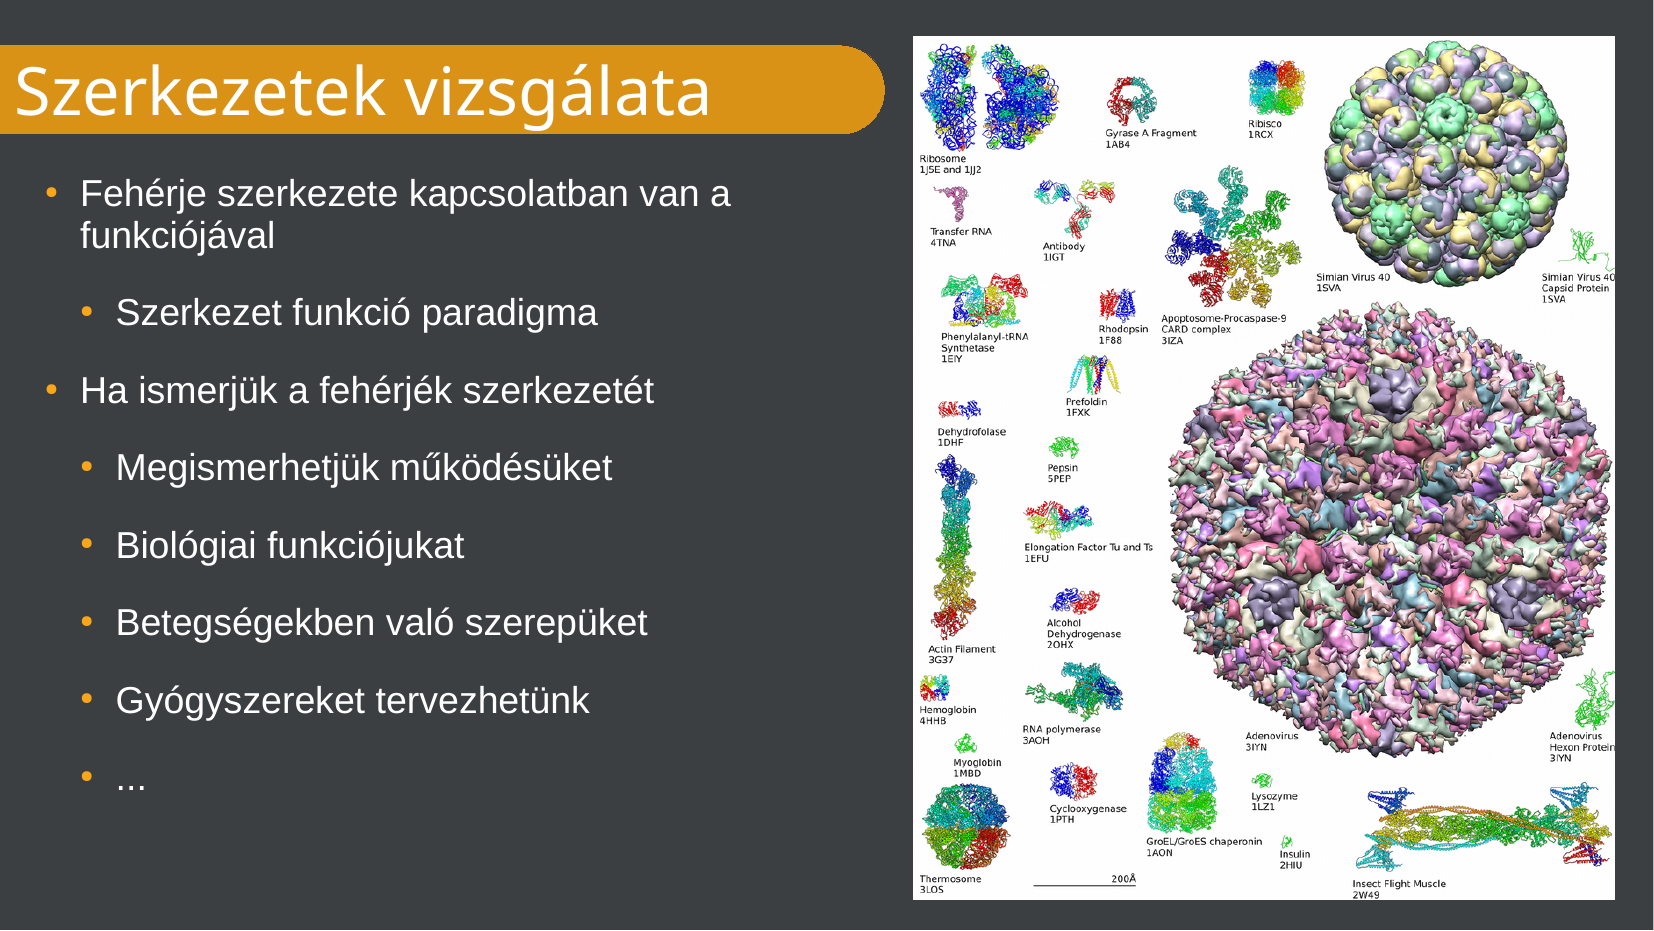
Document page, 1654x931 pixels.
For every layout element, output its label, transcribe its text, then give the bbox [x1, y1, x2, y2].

text_box [0, 44, 886, 135]
text_box Szerkezetek vizsgálata [0, 45, 841, 135]
text_box Fehérje szerkezete kapcsolatban van a funkciójával Szerkezet funkció paradigma Ha ismerjük a fehérjék szerkezetét Megismerhetjük működésüket Biológiai funkciójukat Betegségekben való szerepüket Gyógyszereket tervezhetünk ... [30, 165, 886, 886]
picture [913, 36, 1615, 901]
